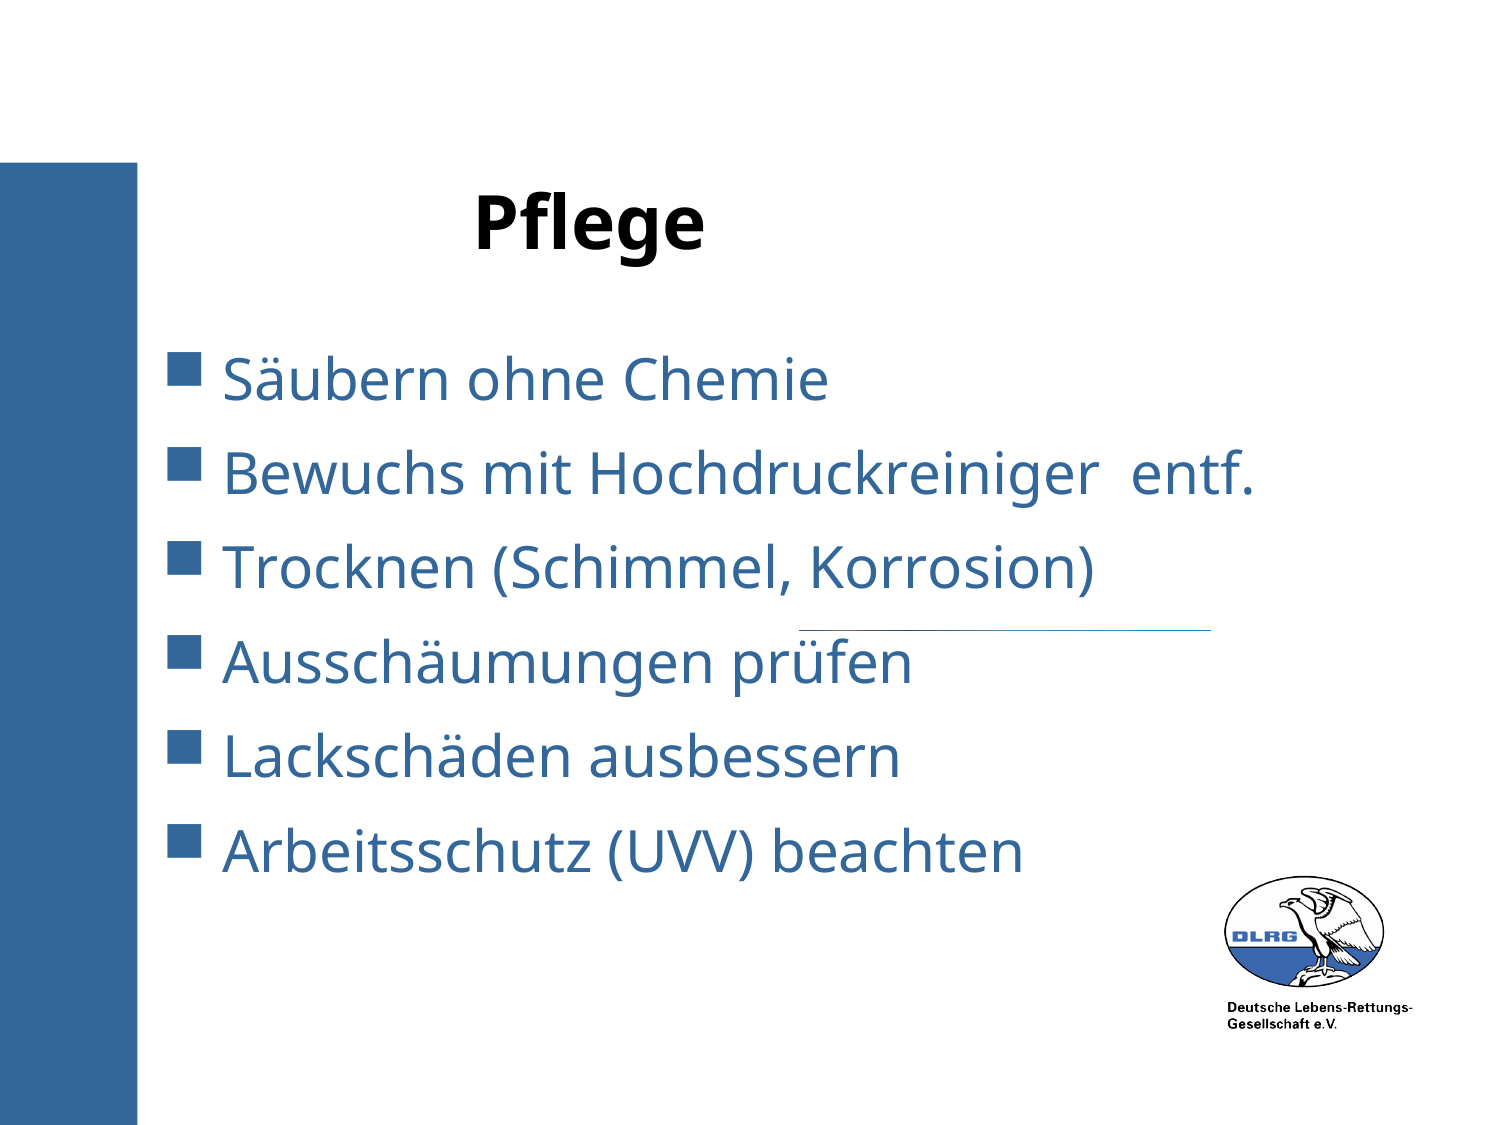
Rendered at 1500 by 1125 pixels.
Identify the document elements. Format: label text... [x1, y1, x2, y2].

title [365, 112, 1450, 276]
picture [1224, 874, 1413, 1030]
text_box Säubern ohne Chemie Bewuchs mit Hochdruckreiniger entf. Trocknen (Schimmel, Korrosion) Ausschäumungen prüfen Lackschäden ausbessern Arbeitsschutz (UVV) beachten [147, 309, 1446, 851]
